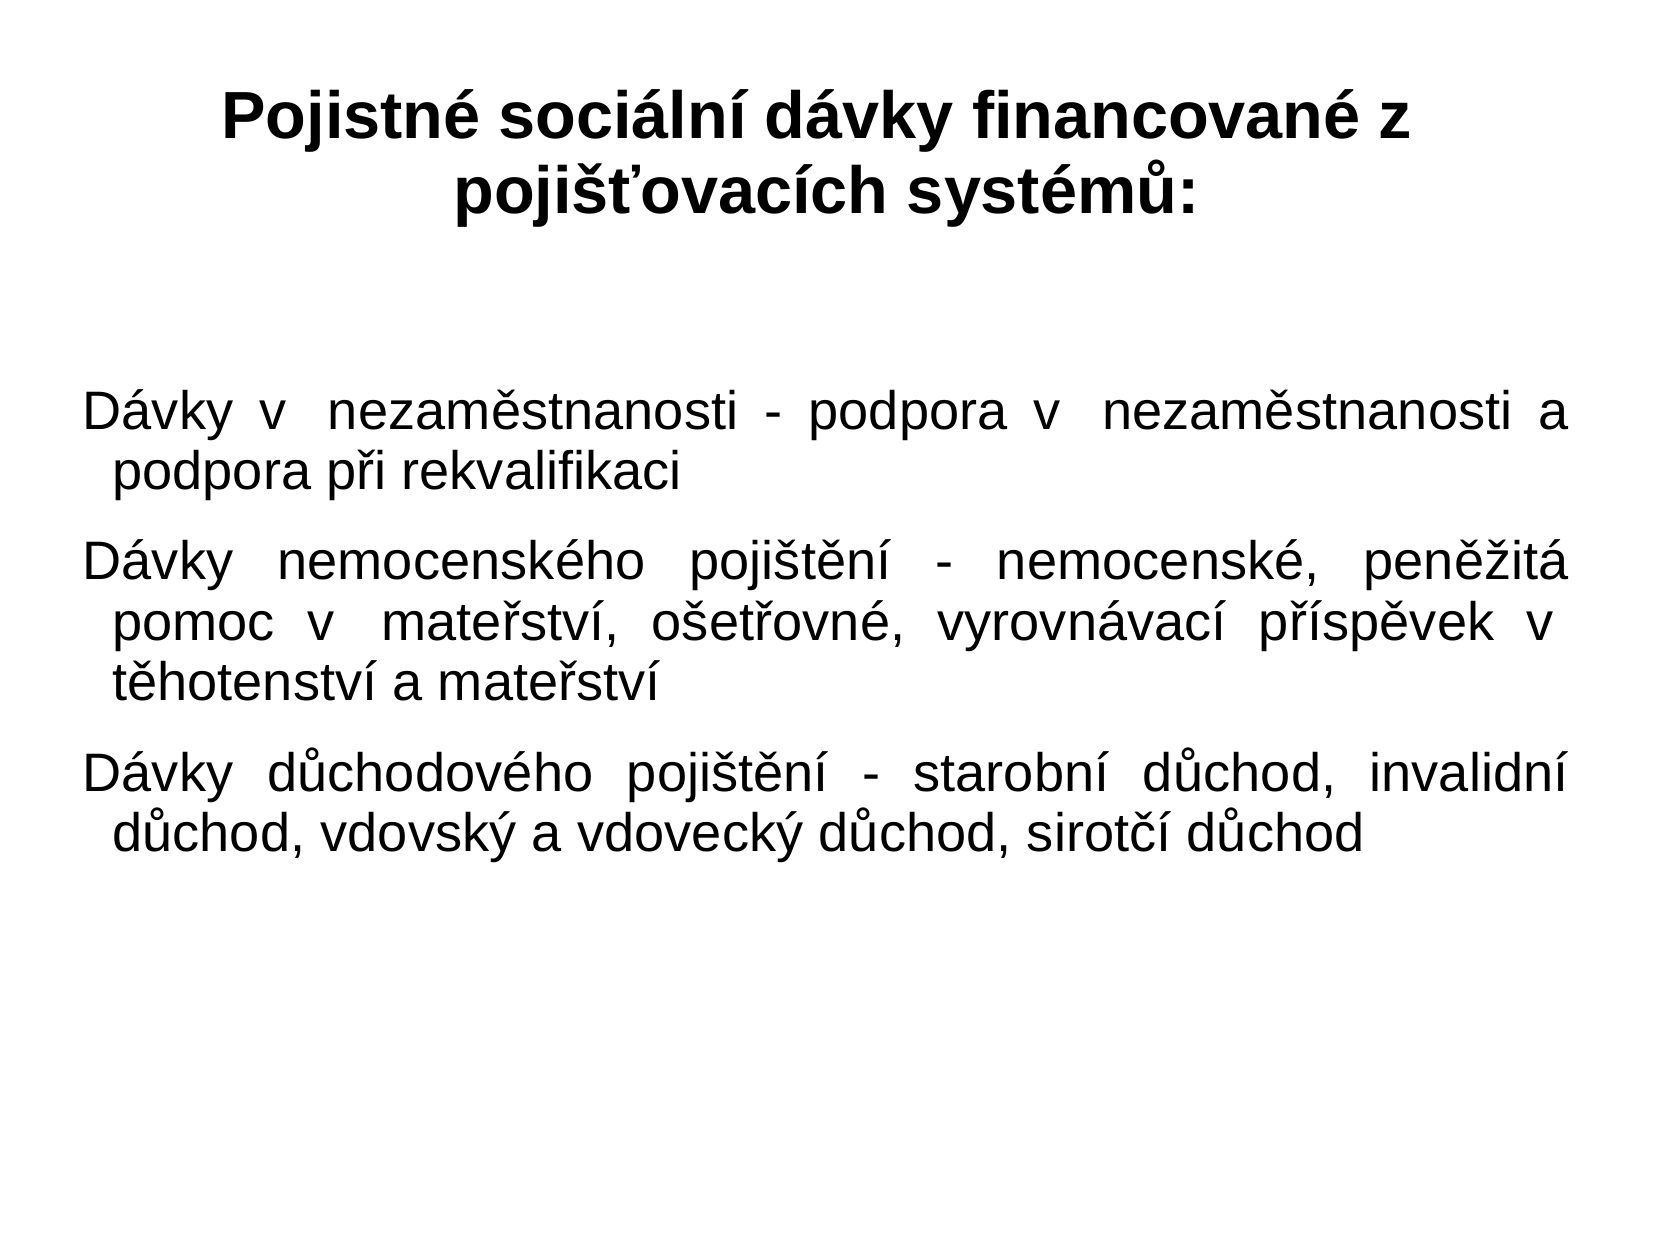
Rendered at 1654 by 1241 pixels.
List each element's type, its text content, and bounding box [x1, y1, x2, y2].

list Dávky v nezaměstnanosti - podpora v nezaměstnanosti a podpora při rekvalifikaci Dávky nemocenského pojištění - nemocenské, peněžitá pomoc v mateřství, ošetřovné, vyrovnávací příspěvek v těhotenství a mateřství Dávky důchodového pojištění - starobní důchod, invalidní důchod, vdovský a vdovecký důchod, sirotčí důchod [82, 290, 1571, 1109]
title Pojistné sociální dávky financované z pojišťovacích systémů: [82, 49, 1571, 257]
